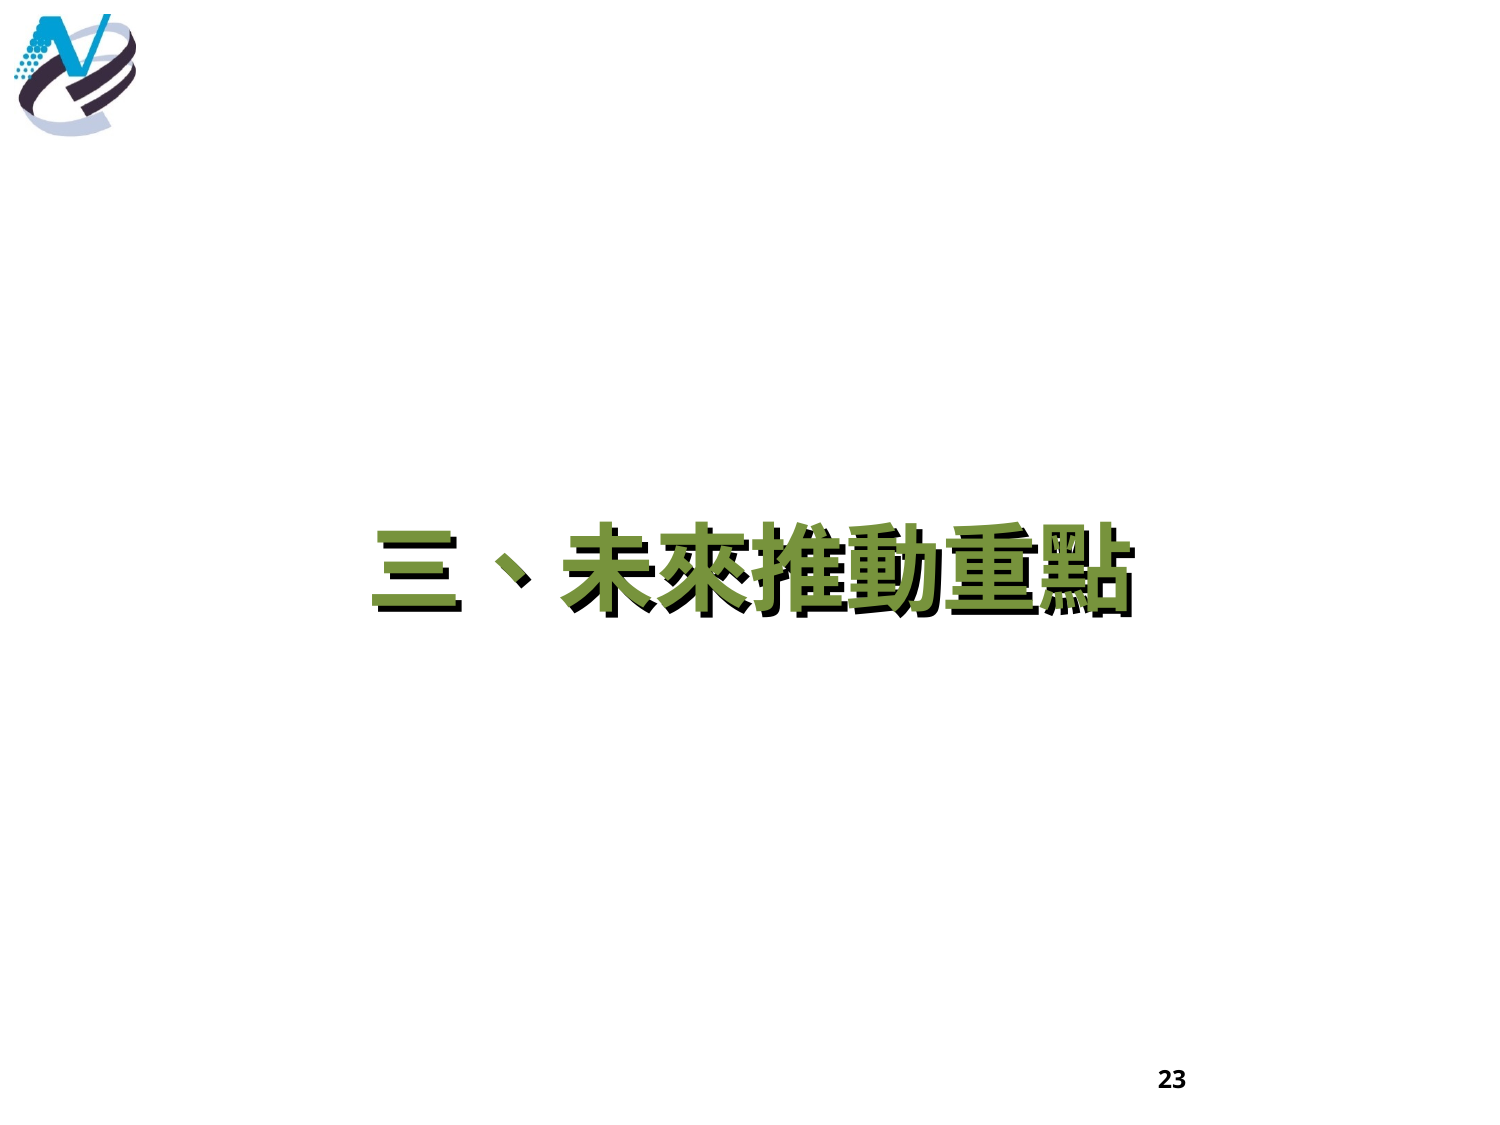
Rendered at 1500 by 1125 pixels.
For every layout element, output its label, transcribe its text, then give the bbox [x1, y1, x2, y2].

text_box 23 [1142, 1050, 1481, 1111]
text_box 三、未來推動重點 [0, 500, 1500, 644]
